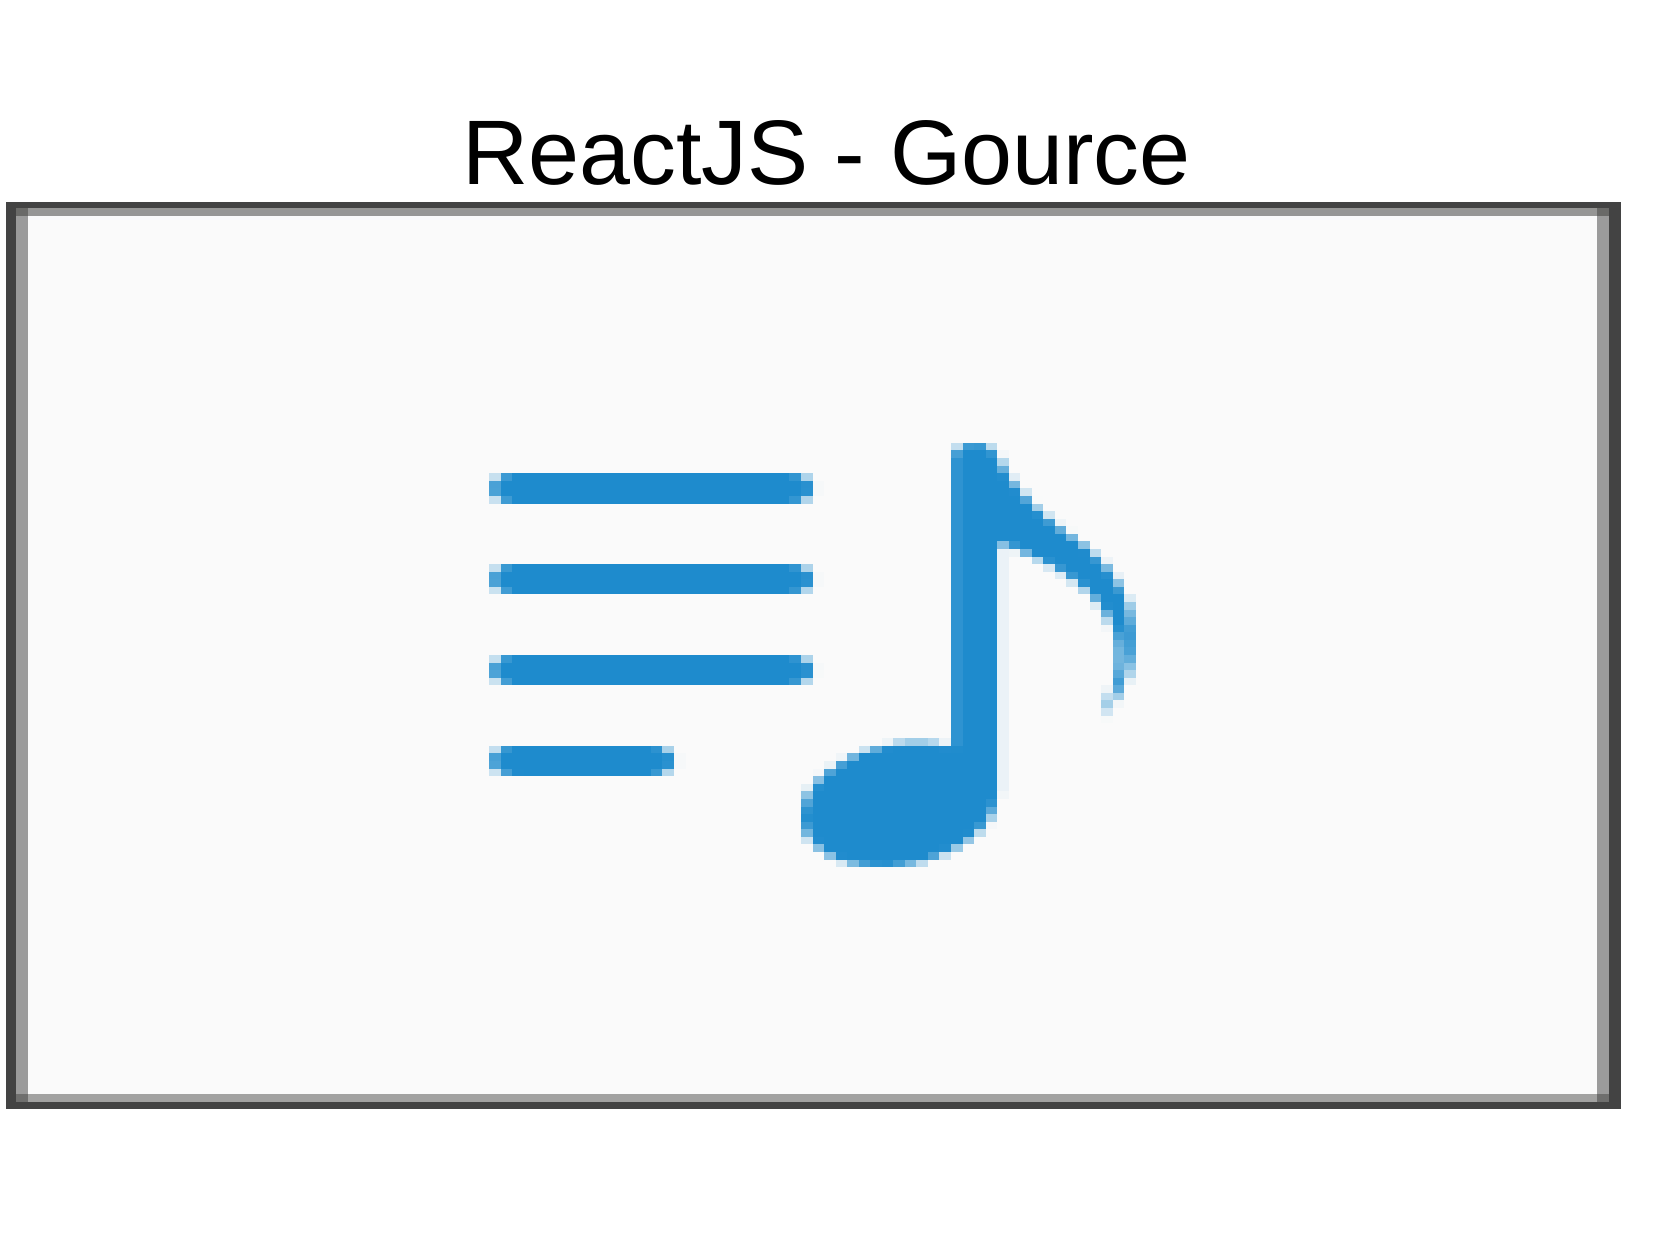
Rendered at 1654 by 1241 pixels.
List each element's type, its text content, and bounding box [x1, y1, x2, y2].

text_box [4, 200, 1622, 1111]
title ReactJS - Gource [82, 49, 1571, 200]
